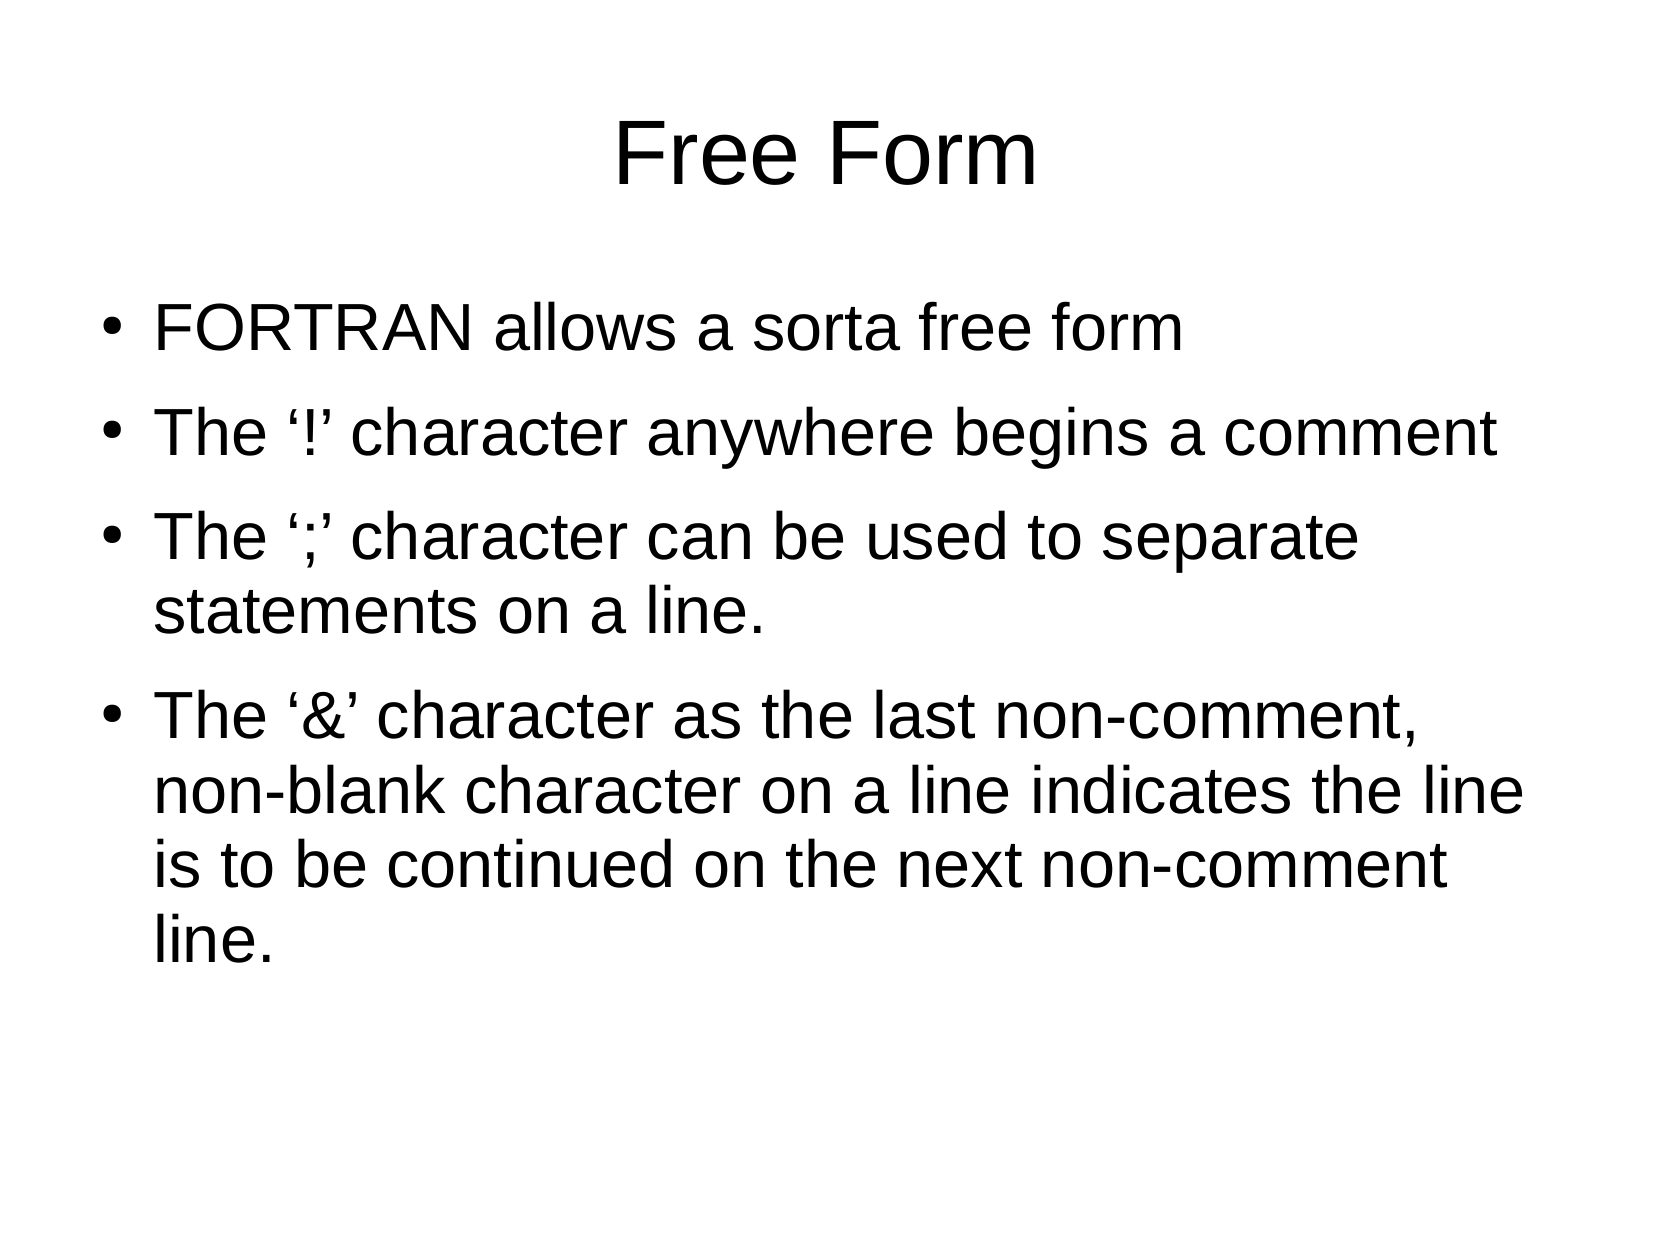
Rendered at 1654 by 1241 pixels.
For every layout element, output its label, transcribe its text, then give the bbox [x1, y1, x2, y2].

title Free Form [82, 49, 1571, 257]
list FORTRAN allows a sorta free form The ‘!’ character anywhere begins a comment The ‘;’ character can be used to separate statements on a line. The ‘&’ character as the last non-comment, non-blank character on a line indicates the line is to be continued on the next non-comment line. [82, 290, 1571, 1010]
